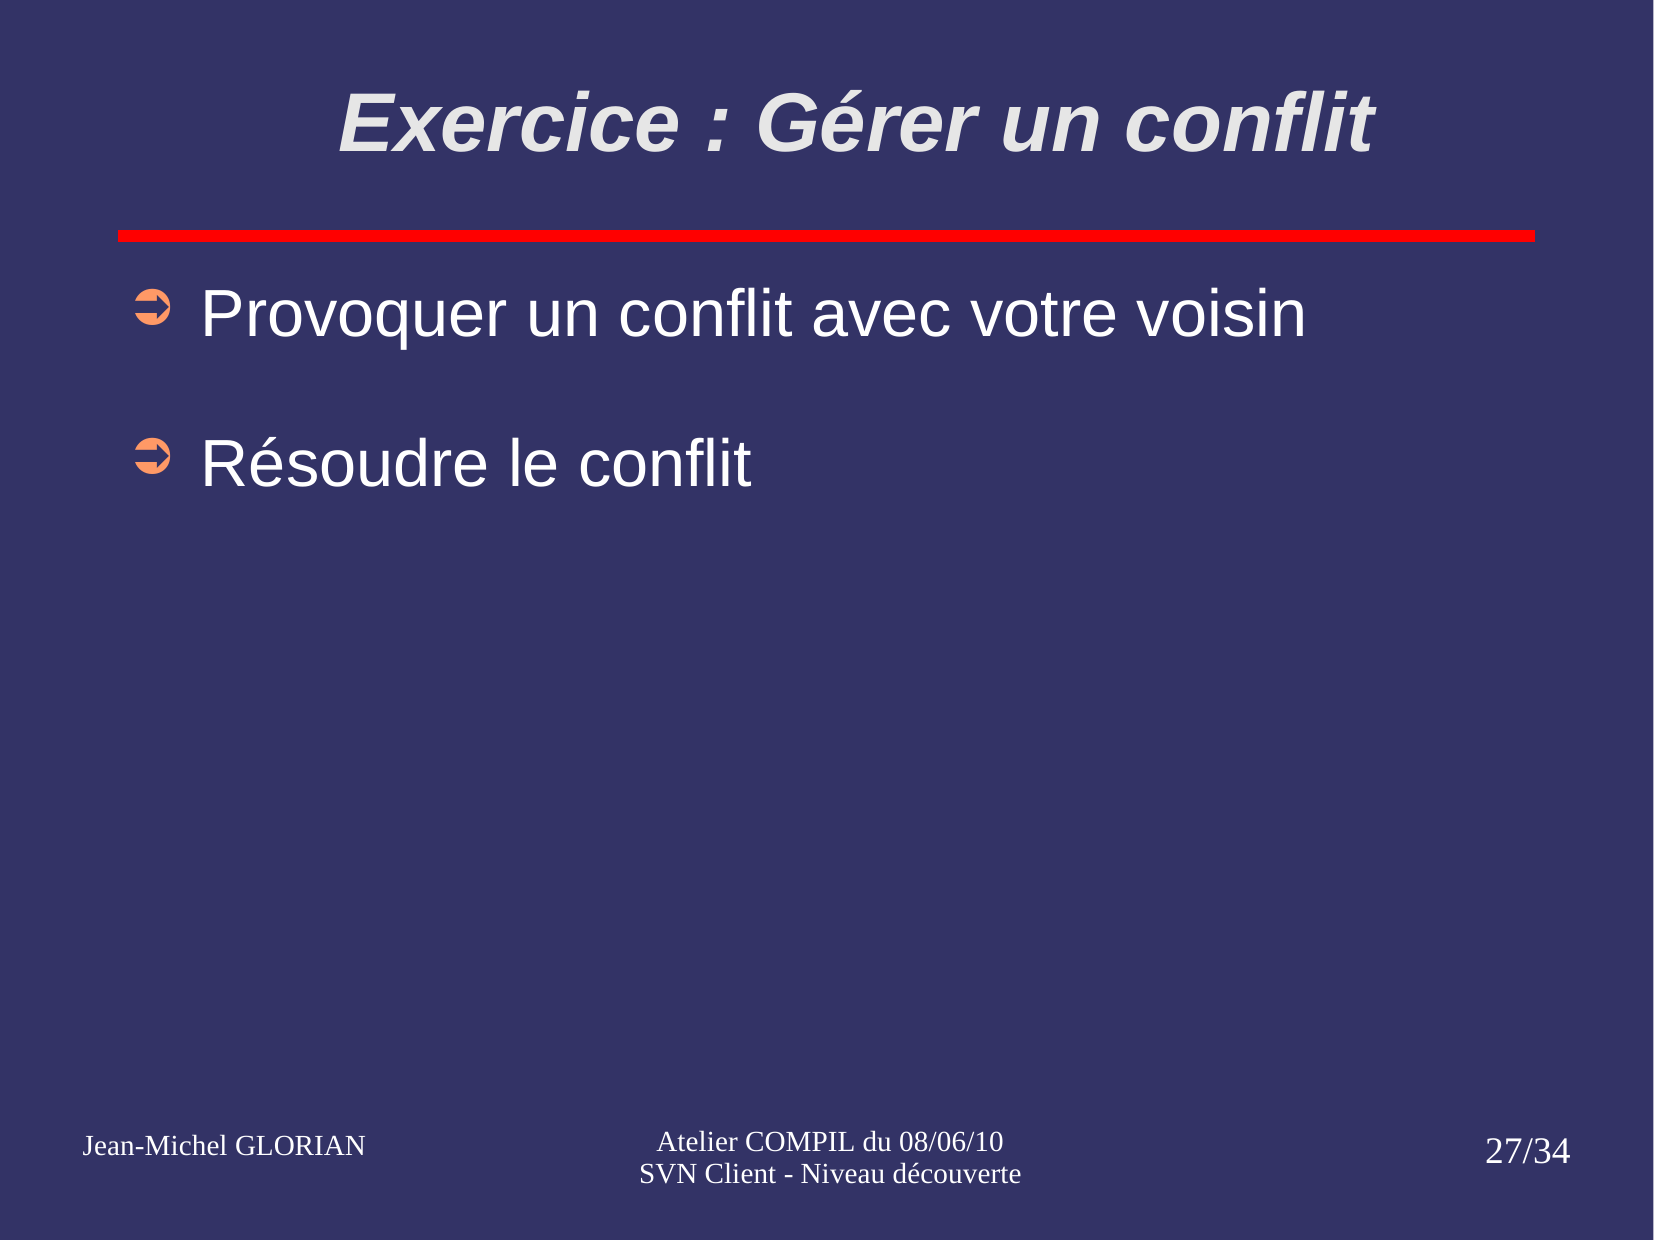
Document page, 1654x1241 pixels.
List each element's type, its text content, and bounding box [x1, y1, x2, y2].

title Exercice : Gérer un conflit [121, 26, 1534, 219]
list Provoquer un conflit avec votre voisin Résoudre le conflit [118, 276, 1536, 1078]
